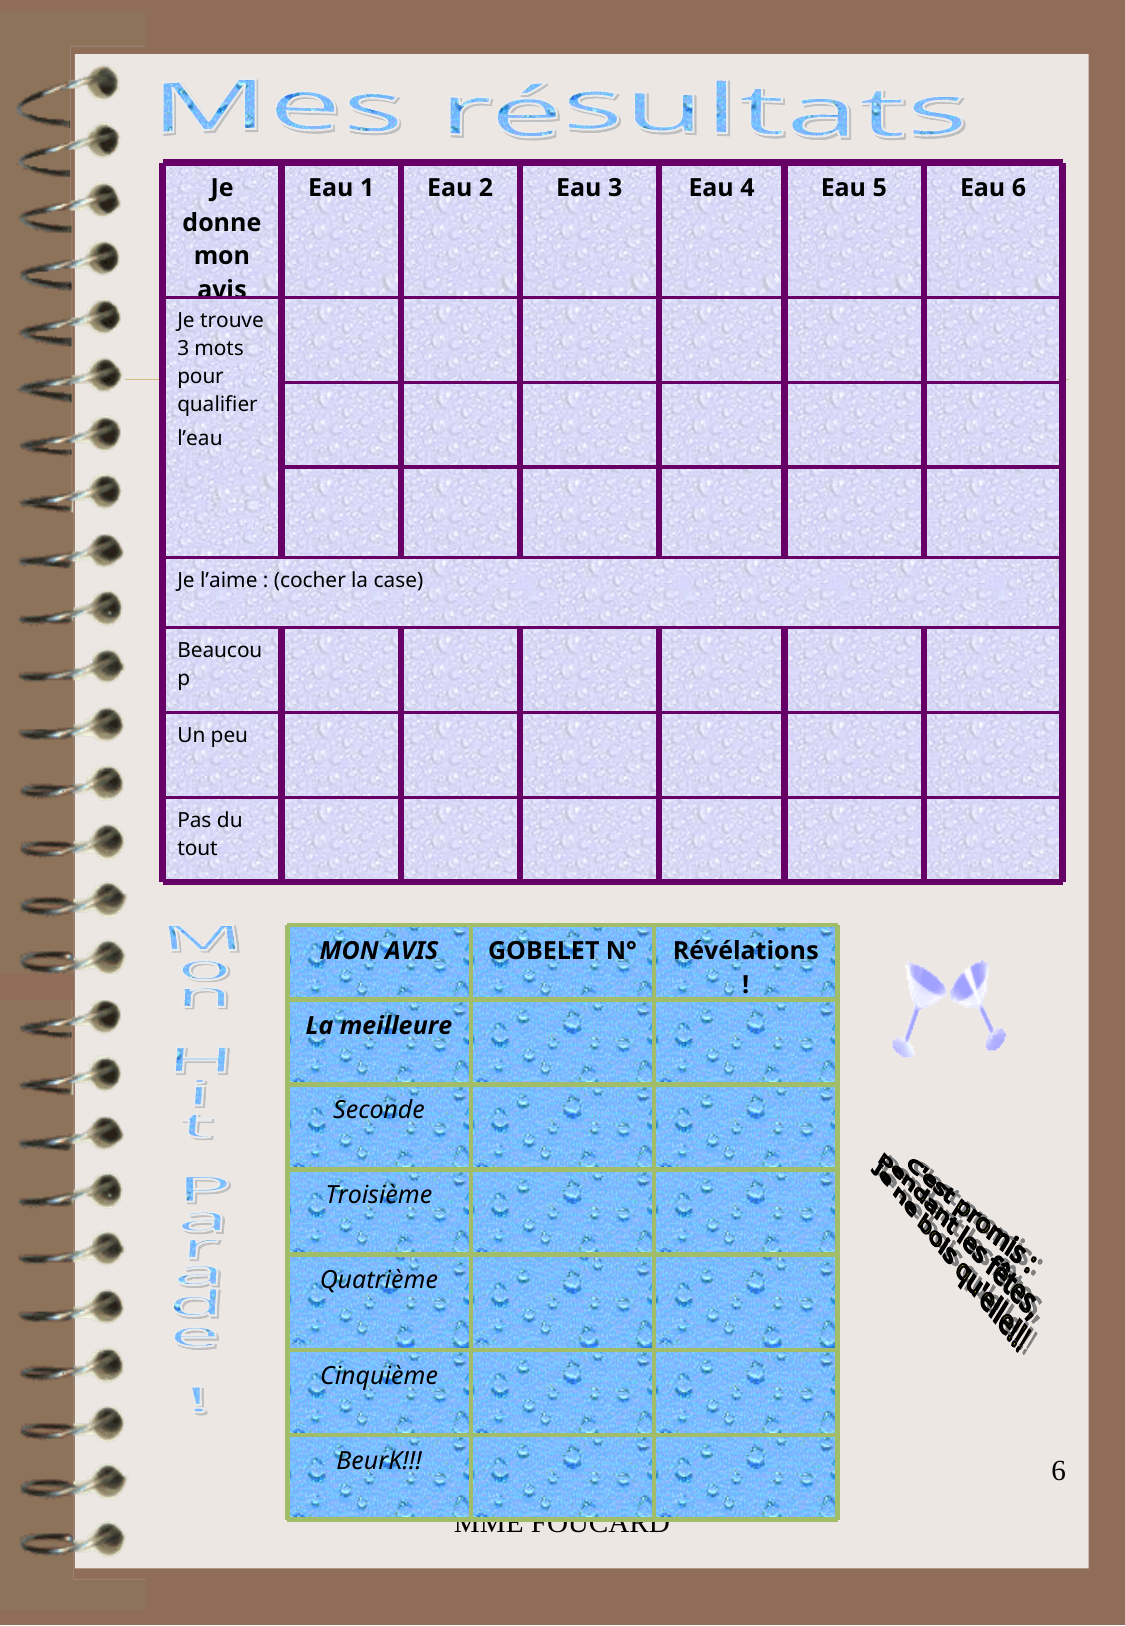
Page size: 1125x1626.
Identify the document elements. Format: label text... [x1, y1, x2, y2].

text_box Un peu [166, 714, 278, 796]
text_box Cinquième [290, 1352, 469, 1433]
text_box [285, 384, 398, 465]
text_box Mes résultats [162, 78, 256, 133]
text_box [523, 384, 656, 465]
text_box [656, 1087, 835, 1167]
text_box [662, 799, 781, 879]
text_box [927, 799, 1059, 879]
text_box Mon Hit Parade ! [185, 1176, 228, 1202]
text_box Eau 1 [285, 166, 398, 296]
text_box [656, 1437, 835, 1517]
text_box Mes résultats [791, 97, 849, 137]
text_box [927, 299, 1059, 381]
text_box [656, 1352, 835, 1433]
text_box Mes résultats [715, 79, 728, 134]
text_box [523, 799, 656, 879]
text_box Mes résultats [634, 92, 694, 132]
text_box [285, 469, 398, 556]
text_box [788, 629, 921, 711]
text_box [523, 469, 656, 556]
text_box [404, 799, 517, 879]
text_box Mes résultats [348, 93, 399, 133]
text_box [473, 1172, 652, 1252]
text_box Mes résultats [860, 90, 903, 138]
text_box [473, 1437, 652, 1517]
text_box [523, 299, 656, 381]
text_box [662, 299, 781, 381]
text_box Mon Hit Parade ! [173, 1326, 216, 1347]
text_box Mon Hit Parade ! [183, 987, 226, 1007]
text_box [656, 1172, 835, 1252]
text_box [473, 1087, 652, 1167]
text_box [662, 629, 781, 711]
text_box MON AVIS [290, 927, 469, 997]
text_box Mon Hit Parade ! [181, 960, 228, 981]
text_box [404, 384, 517, 465]
picture [0, 1000, 146, 1610]
text_box [927, 469, 1059, 556]
text_box Je l’aime : (cocher la case) [166, 559, 346, 626]
text_box Mon Hit Parade ! [167, 924, 237, 951]
text_box GOBELET N° [473, 927, 652, 997]
text_box [662, 384, 781, 465]
text_box Mon Hit Parade ! [188, 1238, 219, 1259]
text_box [662, 469, 781, 556]
text_box Mon Hit Parade ! [174, 1046, 227, 1073]
text_box [788, 384, 921, 465]
text_box [285, 629, 346, 711]
text_box Mon Hit Parade ! [181, 1113, 212, 1138]
text_box Mon Hit Parade ! [172, 1288, 218, 1316]
text_box Beaucoup [166, 629, 278, 711]
text_box Mes résultats [567, 90, 618, 130]
text_box Seconde [290, 1087, 469, 1167]
text_box [788, 469, 921, 556]
text_box Mes résultats [275, 91, 336, 131]
text_box Mon Hit Parade ! [181, 1211, 222, 1232]
text_box Je l’aime : (cocher la case) [653, 559, 1059, 626]
text_box [927, 714, 1059, 796]
text_box Pas du tout [166, 799, 278, 879]
text_box Je trouve 3 mots pour qualifier l’eau [166, 299, 278, 556]
text_box Révélations ! [656, 927, 835, 997]
text_box [788, 714, 921, 796]
picture [0, 11, 146, 974]
text_box [927, 384, 1059, 465]
text_box [656, 1002, 835, 1082]
text_box BeurK!!! [290, 1437, 469, 1517]
text_box Mon Hit Parade ! [177, 1265, 218, 1286]
text_box Mes résultats [912, 95, 963, 136]
text_box Mes résultats [496, 98, 557, 138]
text_box [662, 714, 781, 796]
text_box Quatrième [290, 1257, 469, 1348]
text_box [788, 299, 921, 381]
text_box Eau 5 [788, 166, 921, 296]
text_box [523, 714, 656, 796]
text_box Je donne mon avis [166, 166, 278, 296]
text_box Mes résultats [449, 96, 491, 135]
text_box La meilleure [290, 1002, 469, 1082]
text_box [285, 299, 398, 381]
text_box Eau 6 [927, 166, 1059, 296]
text_box [404, 469, 517, 551]
text_box Eau 4 [662, 166, 781, 296]
text_box [927, 629, 1059, 711]
text_box [473, 1352, 652, 1433]
text_box [788, 799, 921, 879]
text_box [404, 754, 517, 796]
text_box [473, 1257, 652, 1348]
picture [875, 949, 1026, 1097]
text_box [404, 299, 517, 381]
text_box Eau 2 [404, 166, 517, 296]
text_box [285, 714, 398, 796]
text_box Mes résultats [519, 82, 546, 95]
text_box Mes résultats [740, 87, 783, 136]
text_box [656, 1257, 835, 1348]
text_box [285, 799, 398, 879]
text_box Eau 3 [523, 166, 656, 296]
text_box [473, 1002, 652, 1082]
text_box Troisième [290, 1172, 469, 1252]
chart [346, 551, 653, 754]
